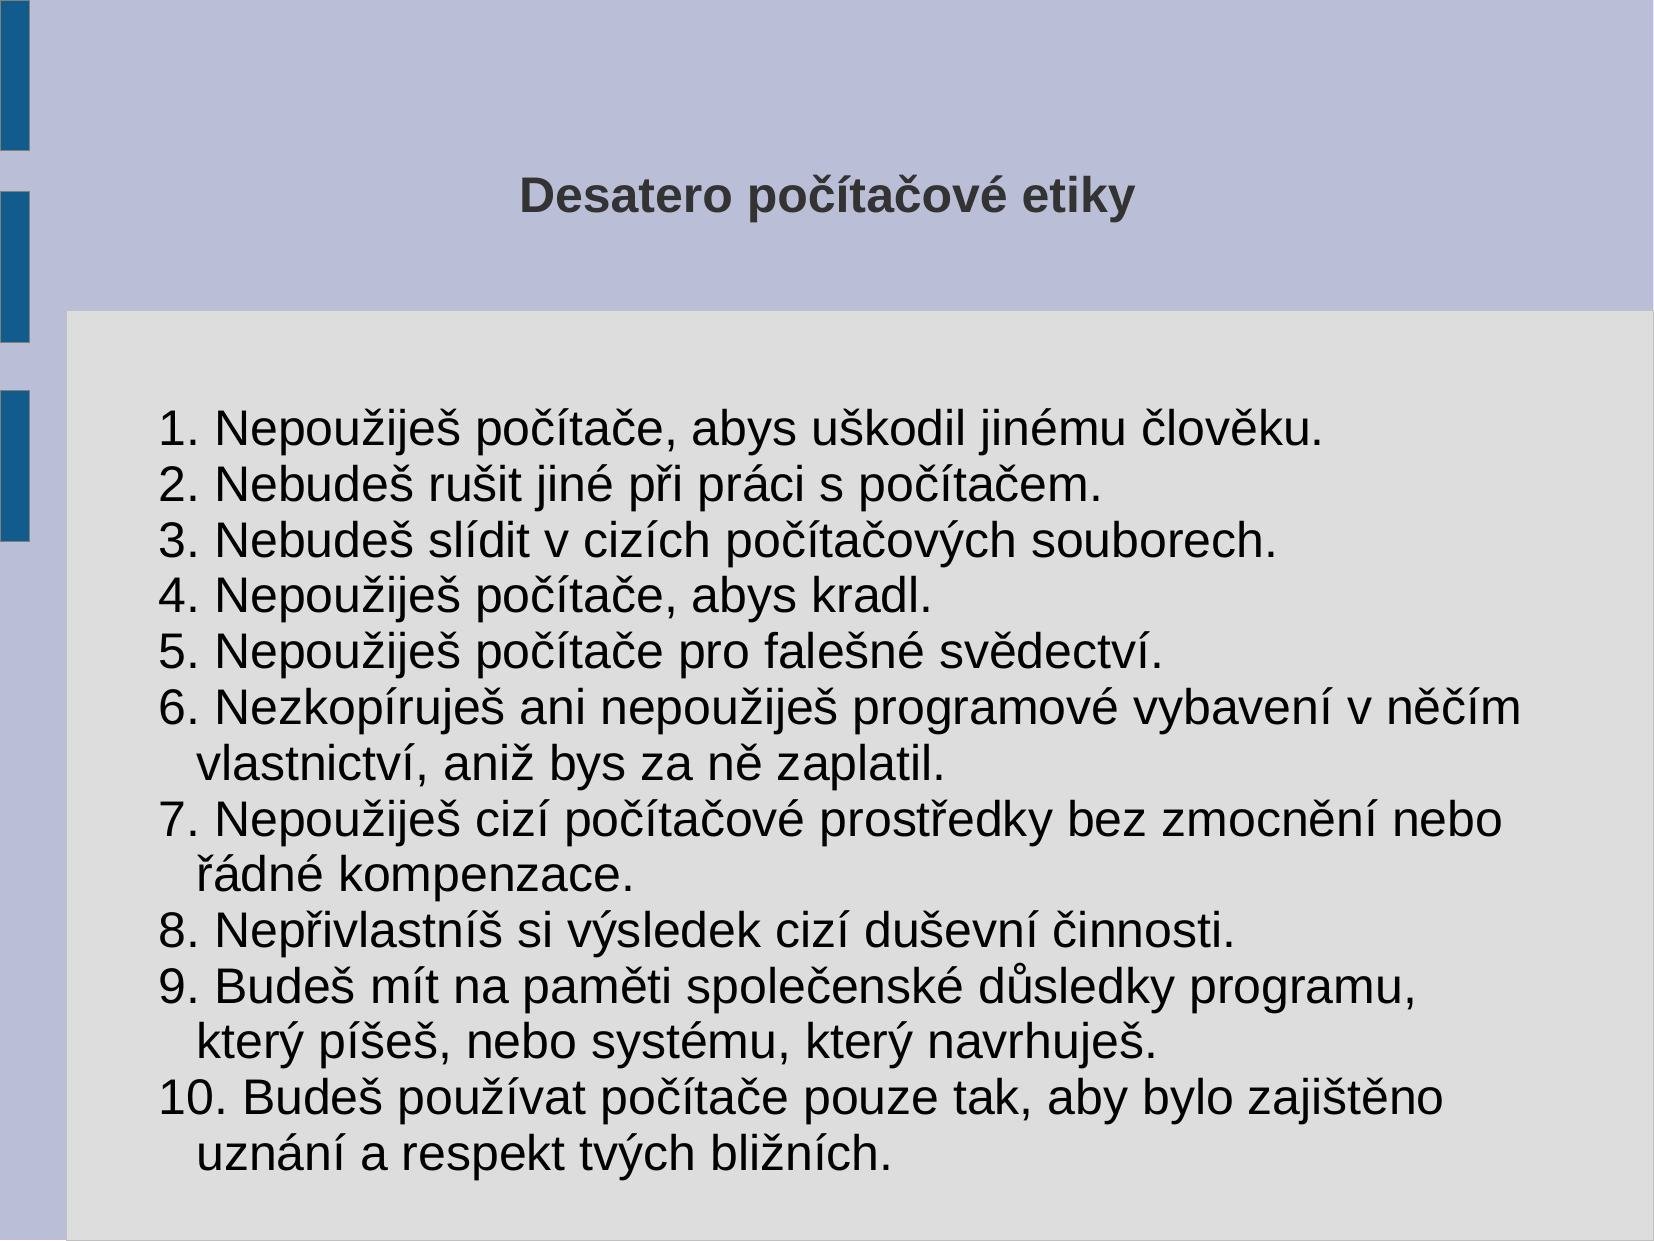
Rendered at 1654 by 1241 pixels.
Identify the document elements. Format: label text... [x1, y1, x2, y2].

title Desatero počítačové etiky [121, 91, 1534, 299]
list 1. Nepoužiješ počítače, abys uškodil jinému člověku. 2. Nebudeš rušit jiné při práci s počítačem. 3. Nebudeš slídit v cizích počítačových souborech. 4. Nepoužiješ počítače, abys kradl. 5. Nepoužiješ počítače pro falešné svědectví. 6. Nezkopíruješ ani nepoužiješ programové vybavení v něčím vlastnictví, aniž bys za ně zaplatil. 7. Nepoužiješ cizí počítačové prostředky bez zmocnění nebo řádné kompenzace. 8. Nepřivlastníš si výsledek cizí duševní činnosti. 9. Budeš mít na paměti společenské důsledky programu, který píšeš, nebo systému, který navrhuješ. 10. Budeš používat počítače pouze tak, aby bylo zajištěno uznání a respekt tvých bližních. [121, 344, 1534, 1182]
